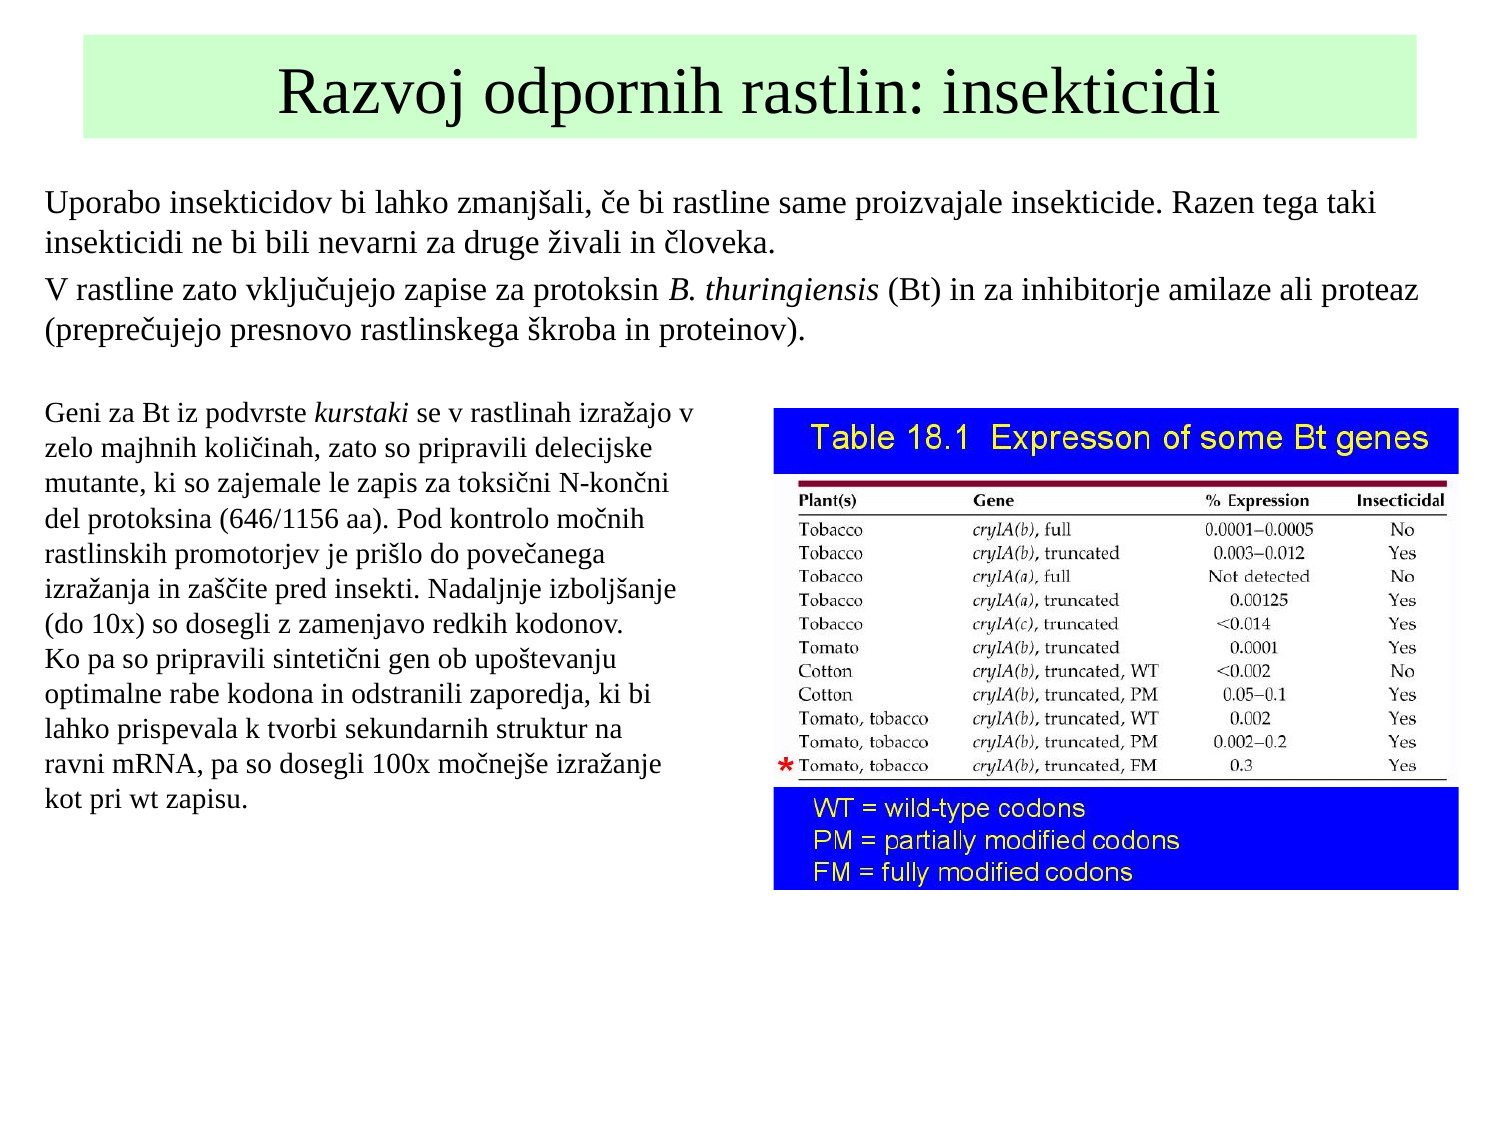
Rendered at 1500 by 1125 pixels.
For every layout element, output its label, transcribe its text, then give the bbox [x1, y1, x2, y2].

list Uporabo insekticidov bi lahko zmanjšali, če bi rastline same proizvajale insekticide. Razen tega taki insekticidi ne bi bili nevarni za druge živali in človeka. V rastline zato vključujejo zapise za protoksin B. thuringiensis (Bt) in za inhibitorje amilaze ali proteaz (preprečujejo presnovo rastlinskega škroba in proteinov). Geni za Bt iz podvrste kurstaki se v rastlinah izražajo v zelo majhnih količinah, zato so pripravili delecijske mutante, ki so zajemale le zapis za toksični N-končni del protoksina (646/1156 aa). Pod kontrolo močnih rastlinskih promotorjev je prišlo do povečanega izražanja in zaščite pred insekti. Nadaljnje izboljšanje (do 10x) so dosegli z zamenjavo redkih kodonov. Ko pa so pripravili sintetični gen ob upoštevanju optimalne rabe kodona in odstranili zaporedja, ki bi lahko prispevala k tvorbi sekundarnih struktur na ravni mRNA, pa so dosegli 100x močnejše izražanje kot pri wt zapisu. [29, 173, 1450, 1082]
title Razvoj odpornih rastlin: insekticidi [83, 34, 1417, 139]
picture [773, 408, 1459, 891]
